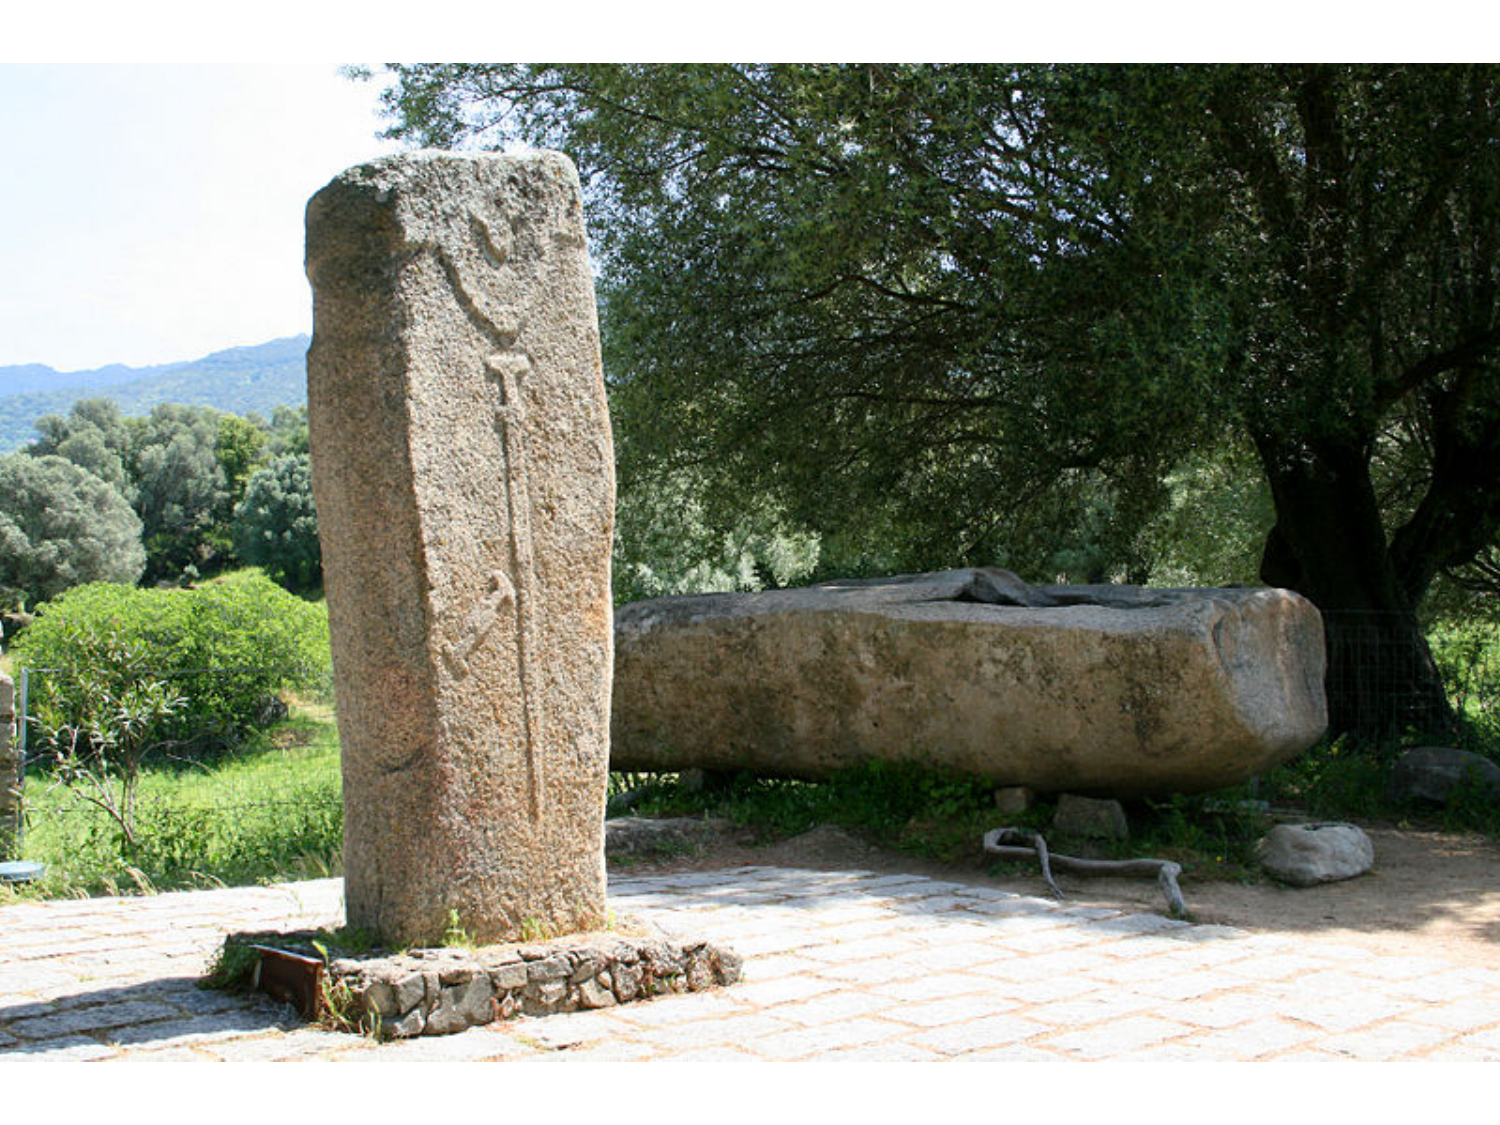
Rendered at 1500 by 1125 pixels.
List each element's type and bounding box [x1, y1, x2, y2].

picture [0, 63, 1500, 1062]
